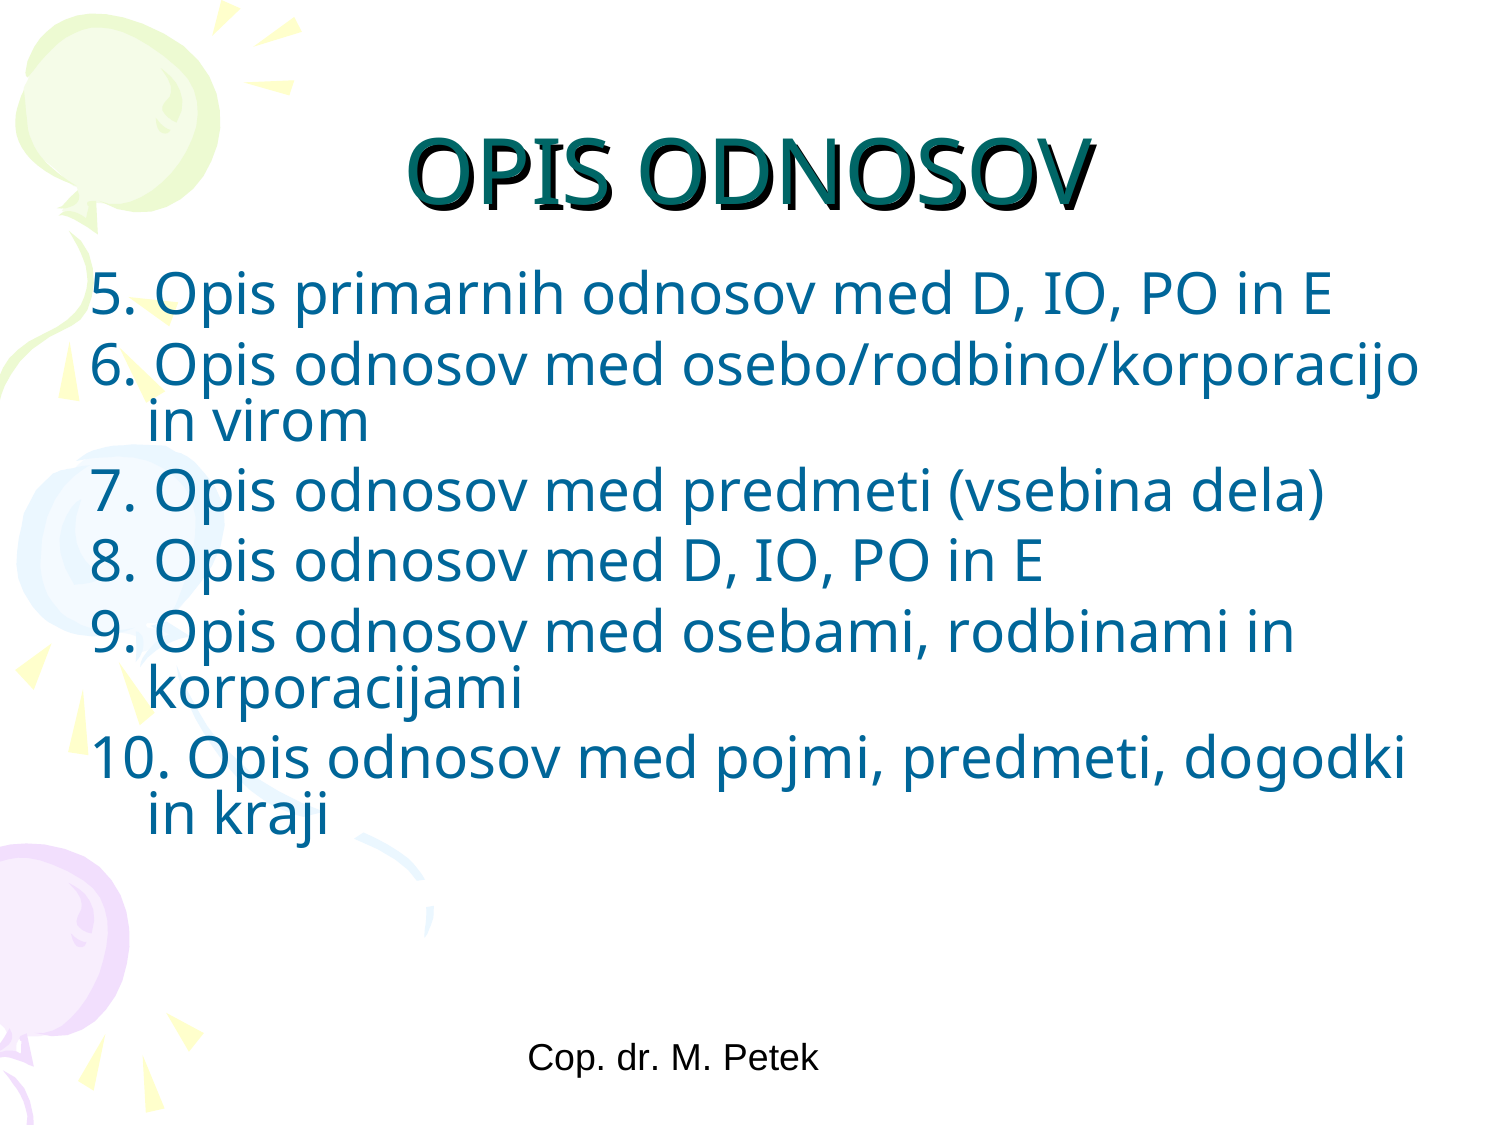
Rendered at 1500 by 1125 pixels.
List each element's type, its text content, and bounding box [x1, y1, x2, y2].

list 5. Opis primarnih odnosov med D, IO, PO in E 6. Opis odnosov med osebo/rodbino/korporacijo in virom 7. Opis odnosov med predmeti (vsebina dela) 8. Opis odnosov med D, IO, PO in E 9. Opis odnosov med osebami, rodbinami in korporacijami 10. Opis odnosov med pojmi, predmeti, dogodki in kraji [75, 262, 1471, 994]
title OPIS ODNOSOV [72, 16, 1426, 233]
